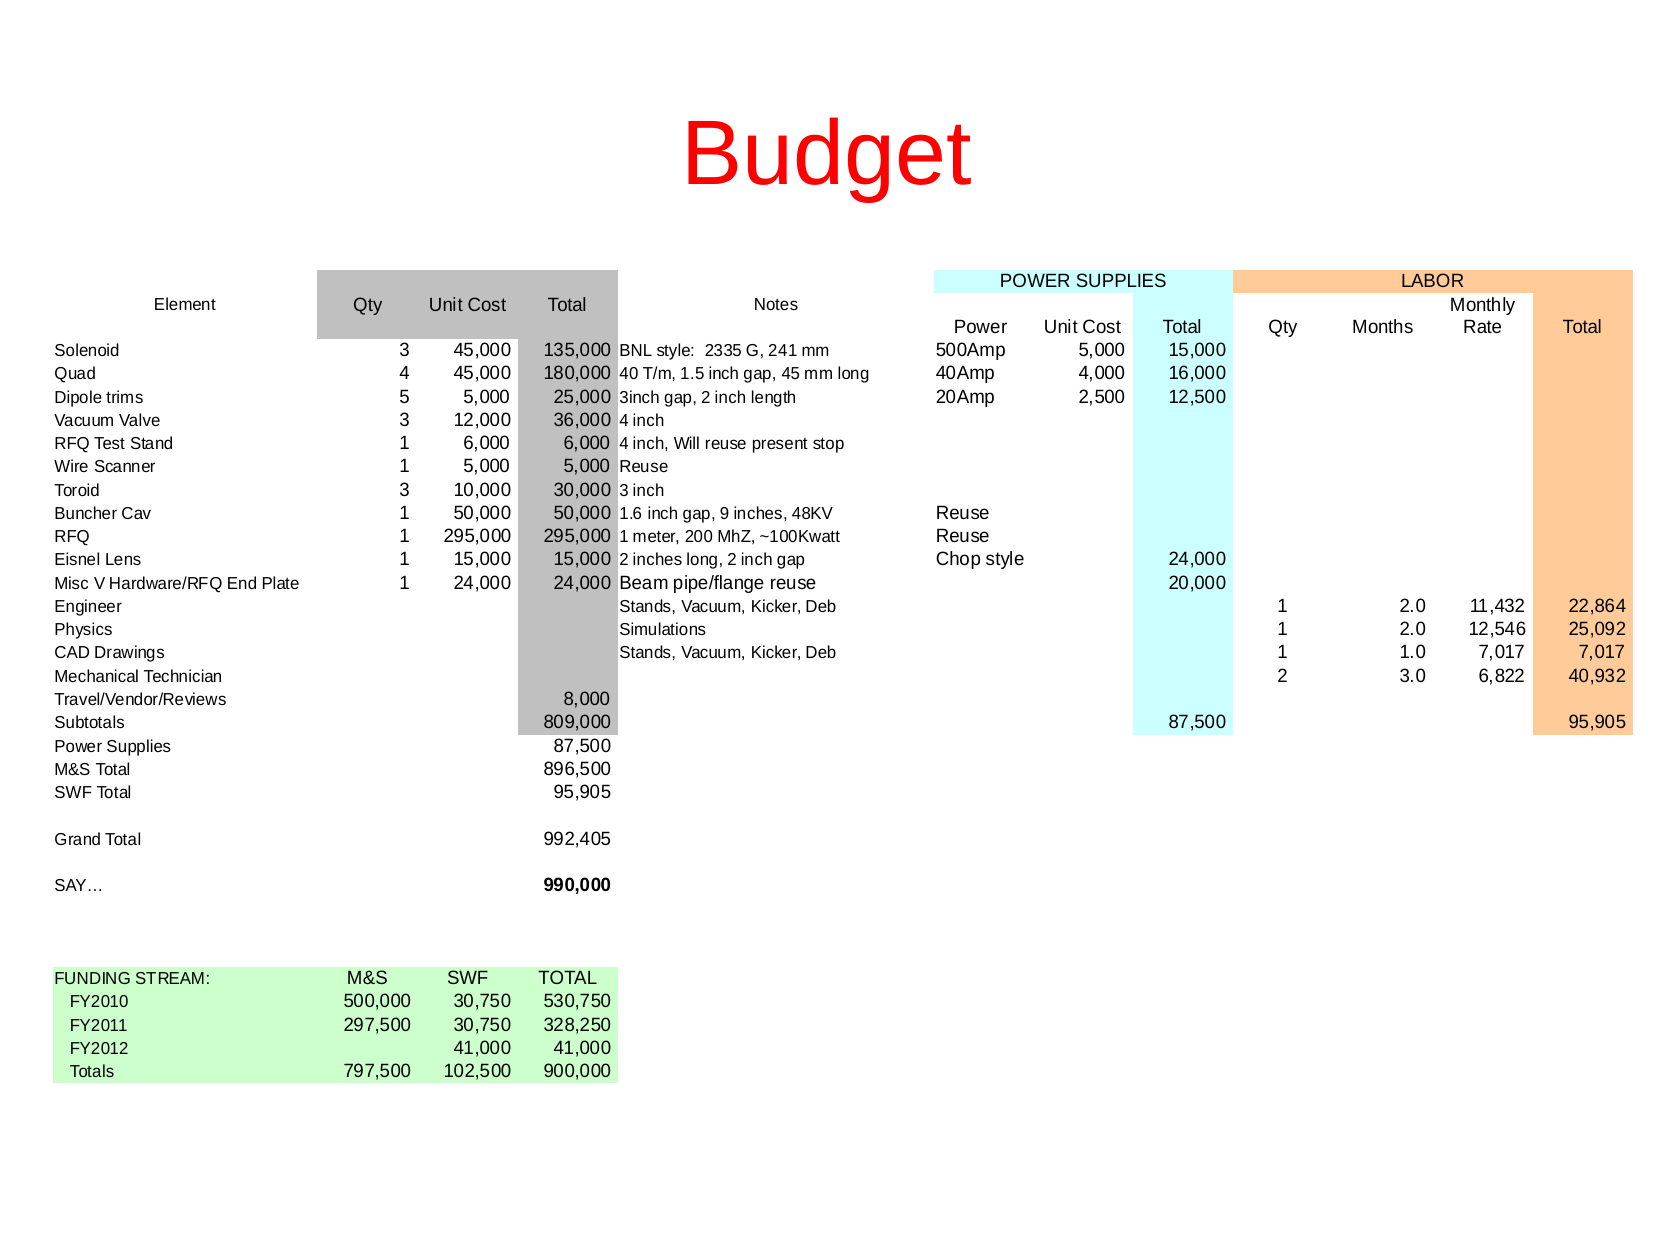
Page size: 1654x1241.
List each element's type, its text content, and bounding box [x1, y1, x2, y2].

chart [52, 270, 1636, 1087]
title Budget [82, 49, 1571, 257]
